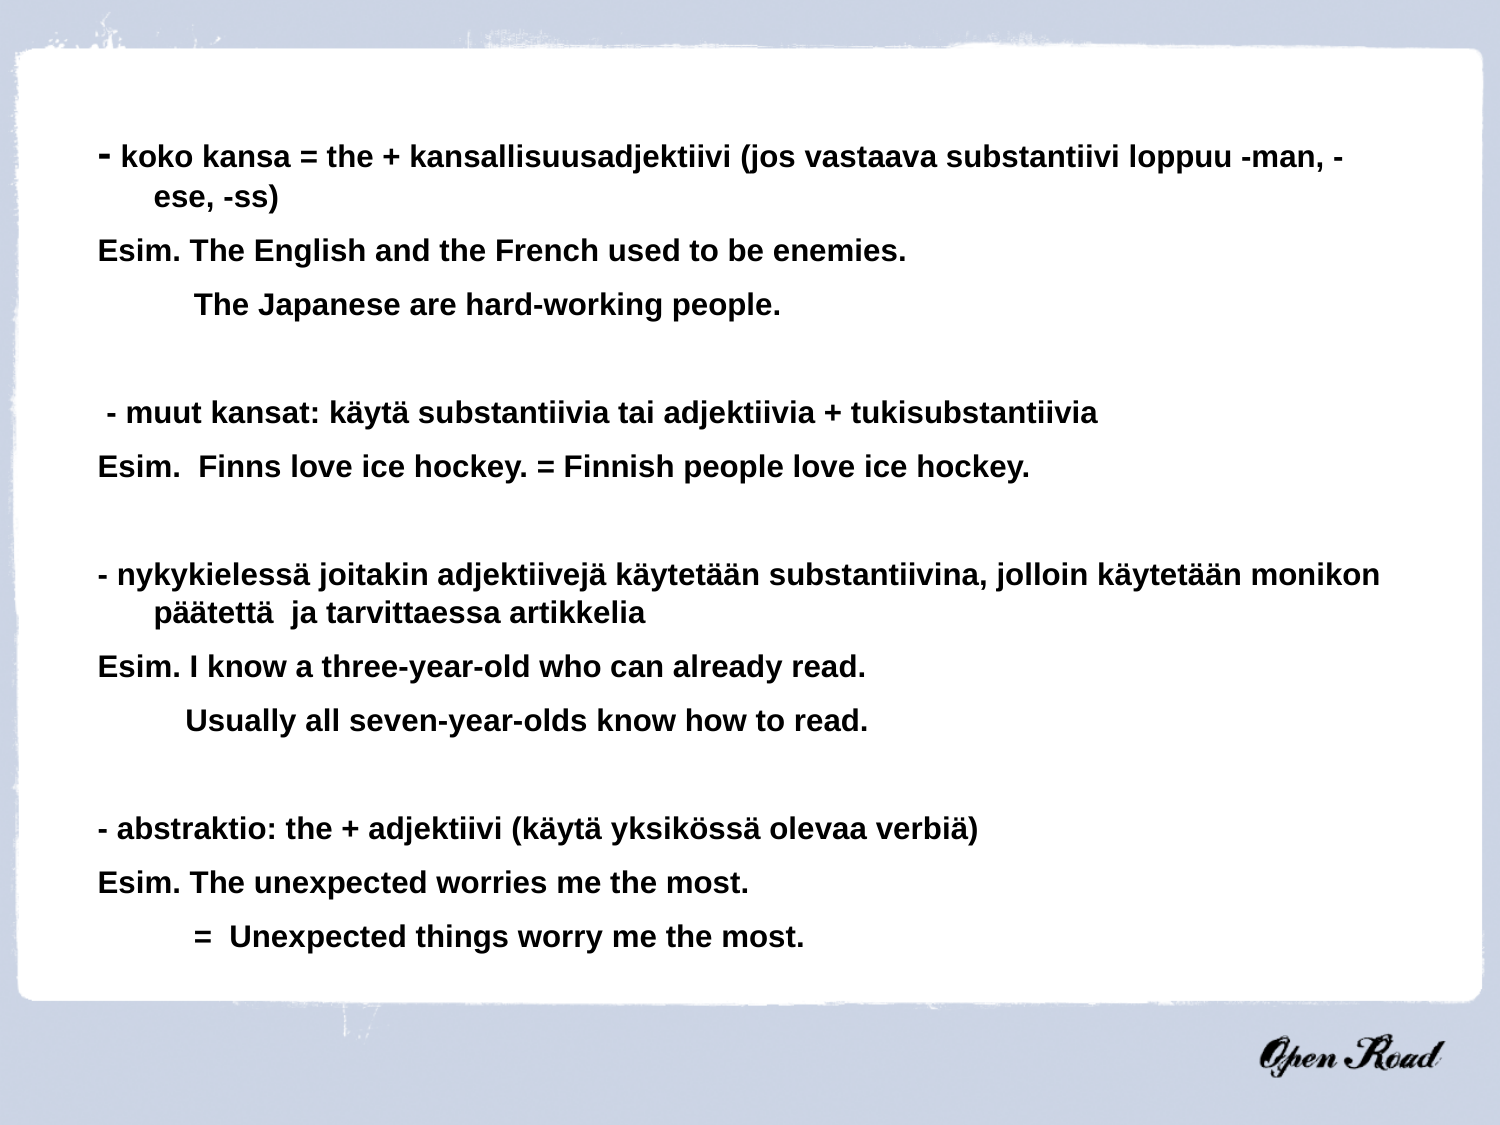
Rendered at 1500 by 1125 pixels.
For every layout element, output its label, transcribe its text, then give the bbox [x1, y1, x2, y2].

text_box - koko kansa = the + kansallisuusadjektiivi (jos vastaava substantiivi loppuu -man, -ese, -ss) Esim. The English and the French used to be enemies. The Japanese are hard-working people. - muut kansat: käytä substantiivia tai adjektiivia + tukisubstantiivia Esim. Finns love ice hockey. = Finnish people love ice hockey. - nykykielessä joitakin adjektiivejä käytetään substantiivina, jolloin käytetään monikon päätettä ja tarvittaessa artikkelia Esim. I know a three-year-old who can already read. Usually all seven-year-olds know how to read. - abstraktio: the + adjektiivi (käytä yksikössä olevaa verbiä) Esim. The unexpected worries me the most. = Unexpected things worry me the most. [82, 118, 1418, 969]
